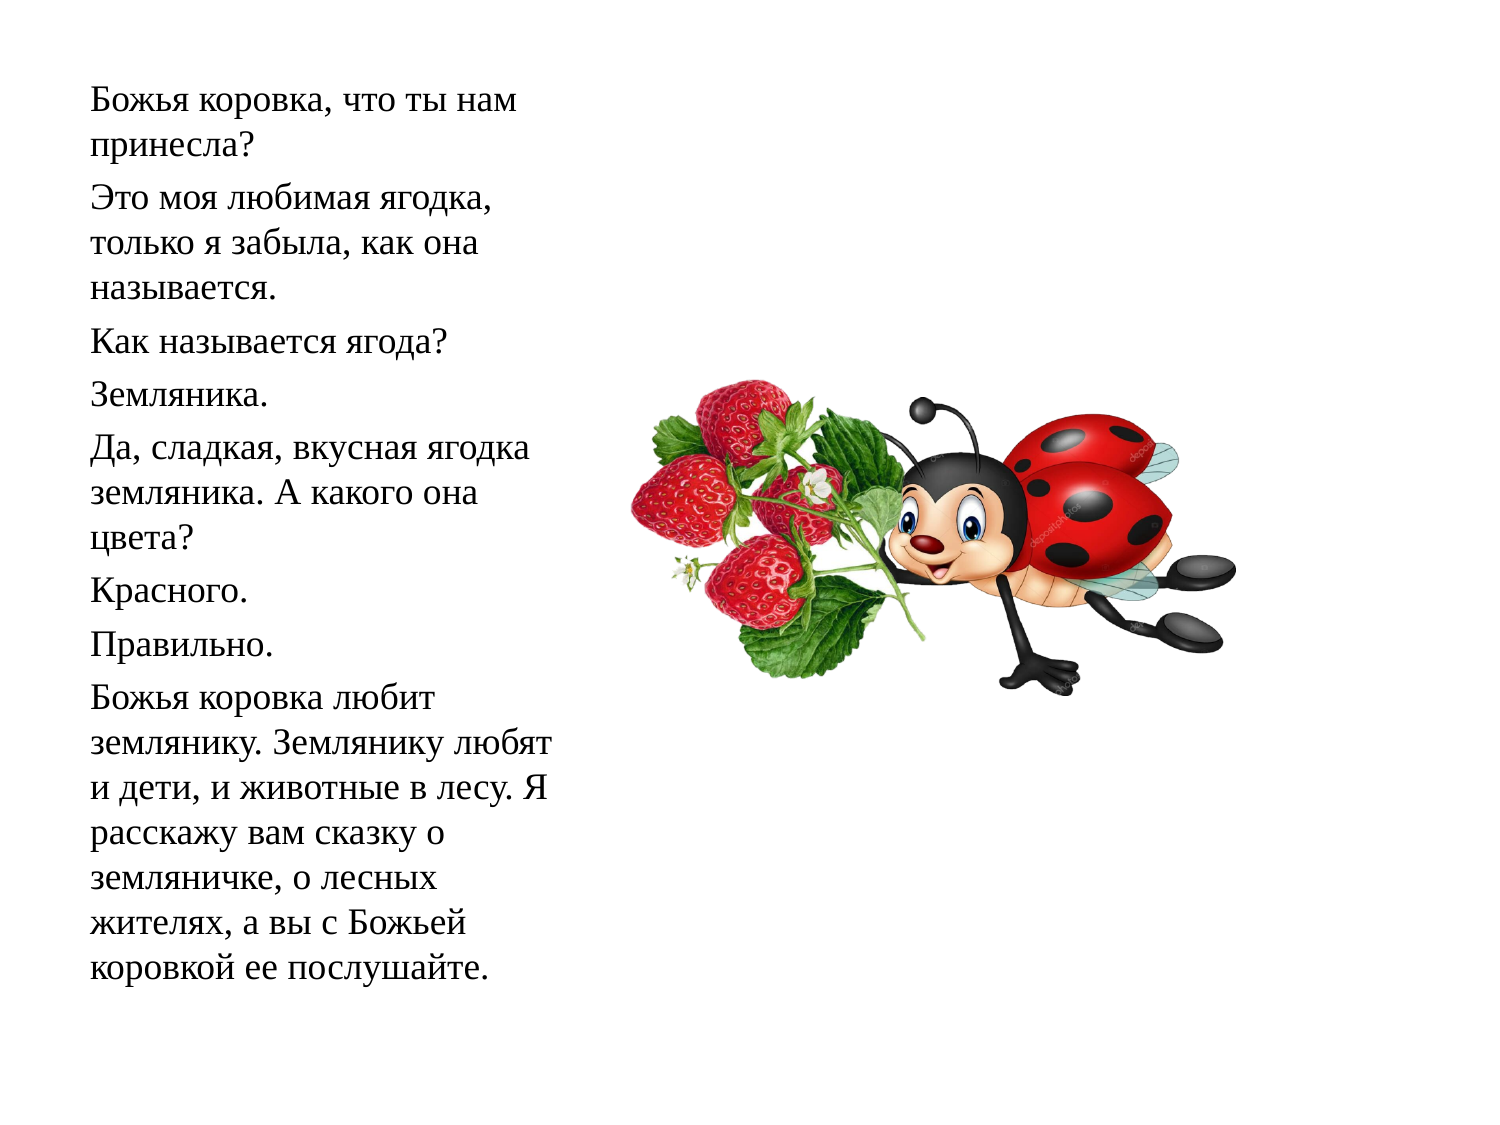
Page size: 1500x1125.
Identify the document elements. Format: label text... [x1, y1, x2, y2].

list Божья коровка, что ты нам принесла? Это моя любимая ягодка, только я забыла, как она называется. Как называется ягода? Земляника. Да, сладкая, вкусная ягодка земляника. А какого она цвета? Красного. Правильно. Божья коровка любит землянику. Землянику любят и дети, и животные в лесу. Я расскажу вам сказку о земляничке, о лесных жителях, а вы с Божьей коровкой ее послушайте. [75, 66, 569, 1005]
picture [596, 278, 1236, 696]
